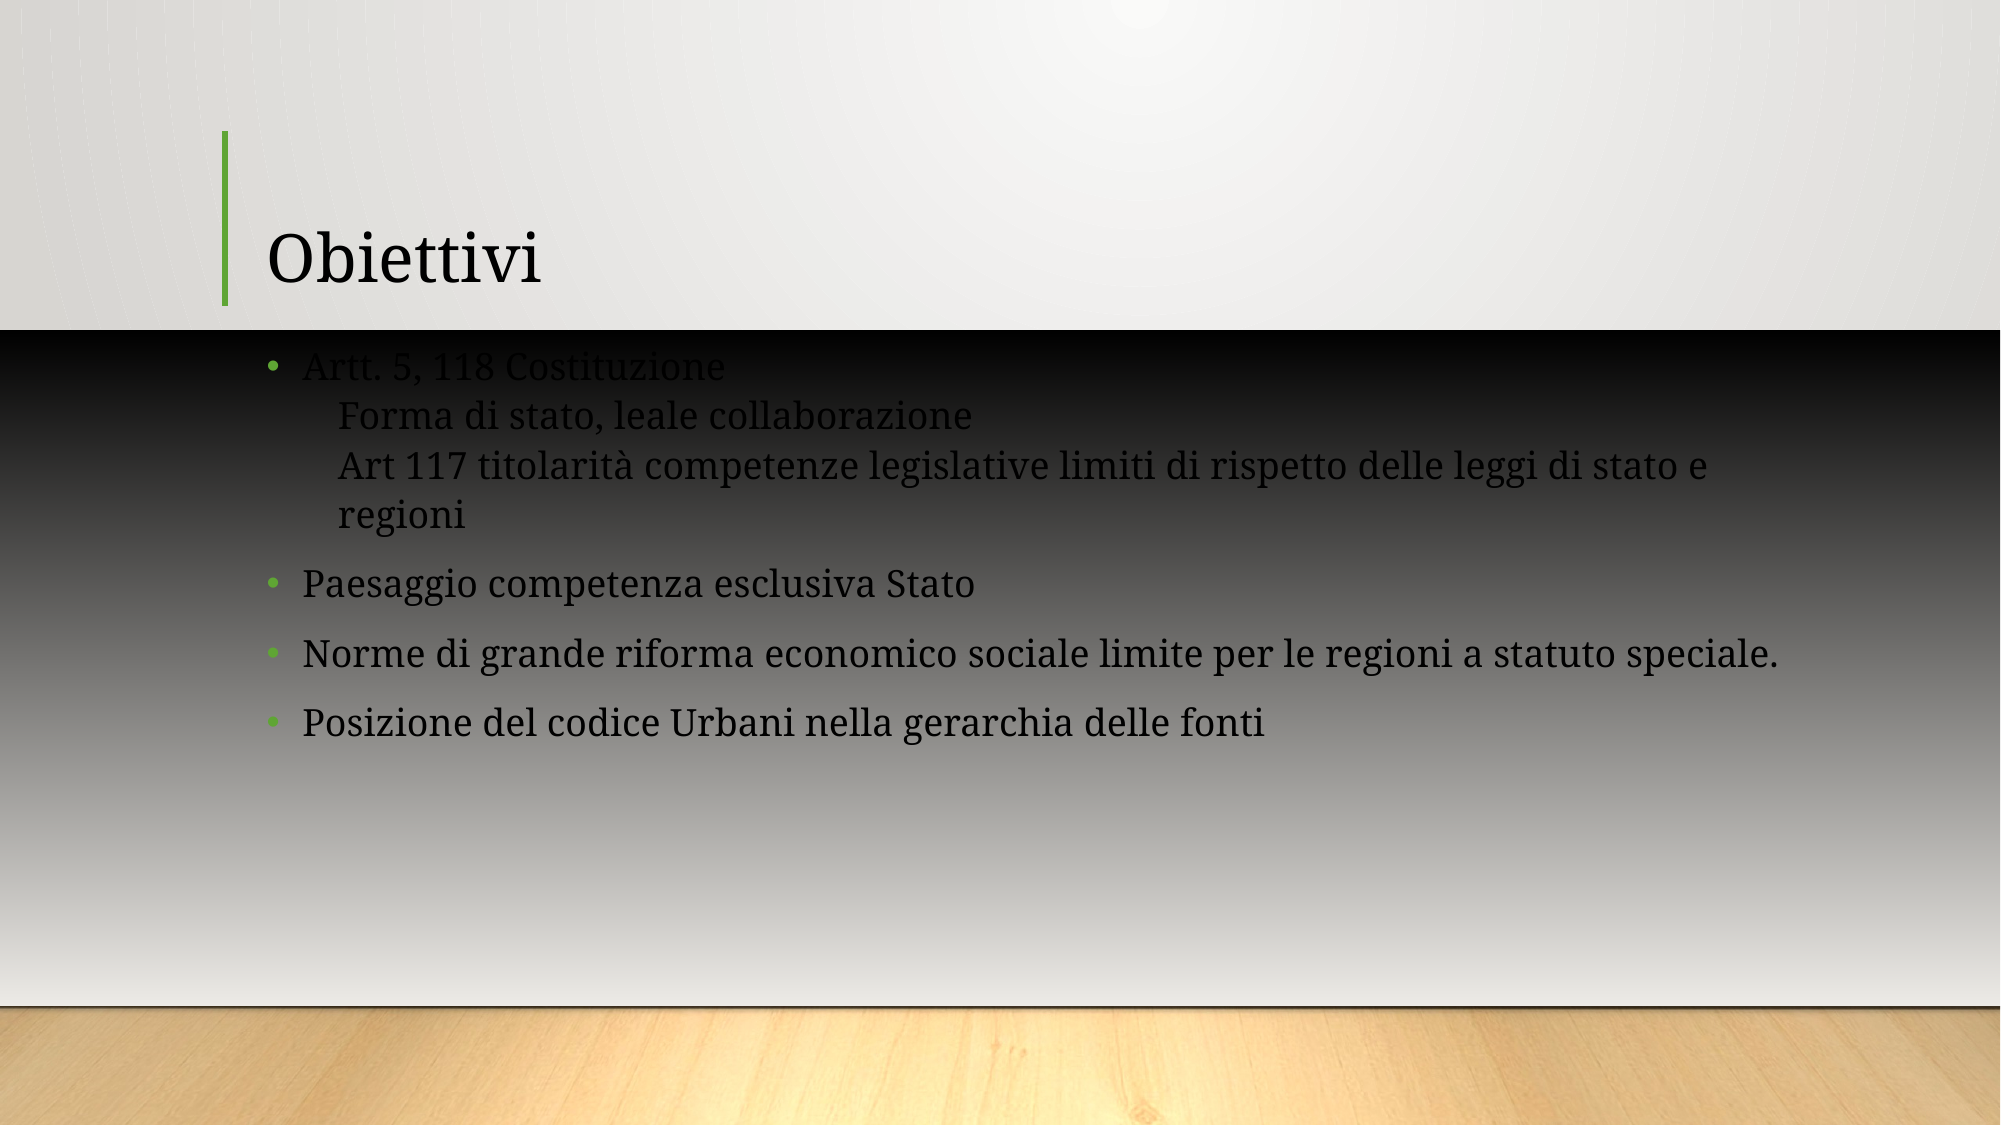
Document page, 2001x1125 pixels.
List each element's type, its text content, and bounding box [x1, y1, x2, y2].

list Artt. 5, 118 Costituzione Forma di stato, leale collaborazione Art 117 titolarità competenze legislative limiti di rispetto delle leggi di stato e regioni Paesaggio competenza esclusiva Stato Norme di grande riforma economico sociale limite per le regioni a statuto speciale. Posizione del codice Urbani nella gerarchia delle fonti [251, 330, 1814, 897]
title Obiettivi [251, 131, 1814, 305]
